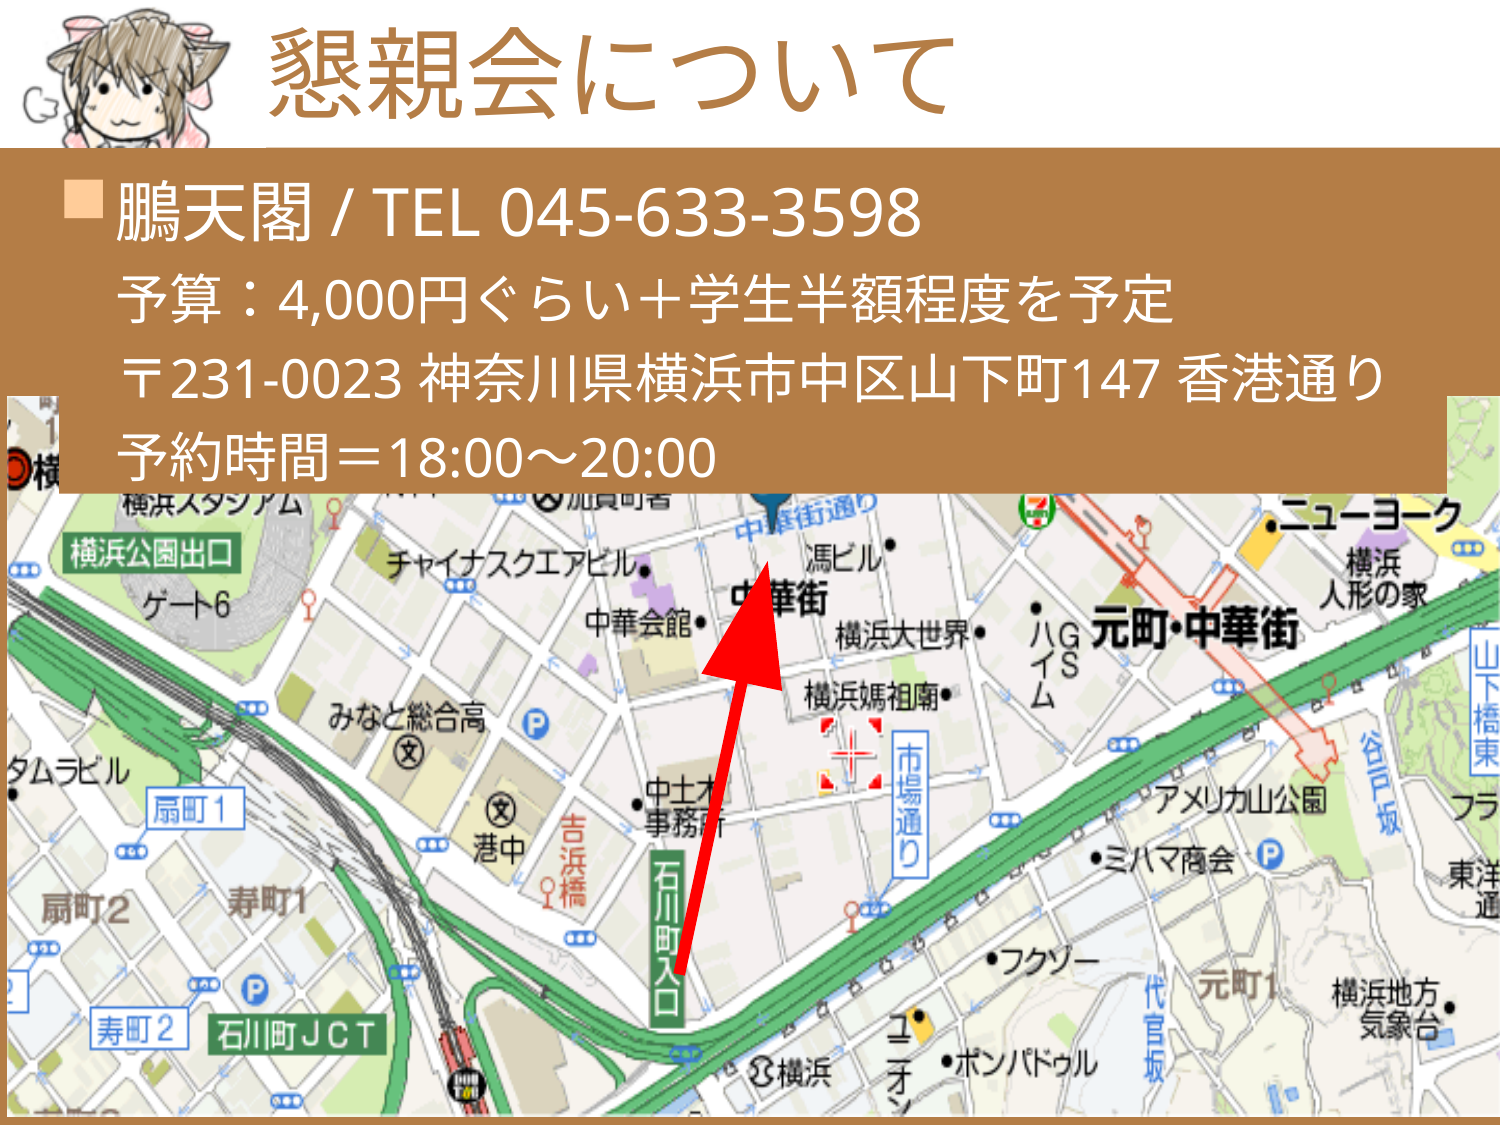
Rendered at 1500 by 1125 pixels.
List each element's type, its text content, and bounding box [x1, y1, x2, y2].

picture [0, 6, 265, 148]
picture [7, 396, 1500, 1117]
list 鵬天閣 / TEL 045-633-3598 予算：4,000円ぐらい＋学生半額程度を予定 〒231-0023 神奈川県横浜市中区山下町147 香港通り 予約時間＝18:00～20:00 [59, 159, 1447, 390]
title 懇親会について [265, 0, 1500, 172]
